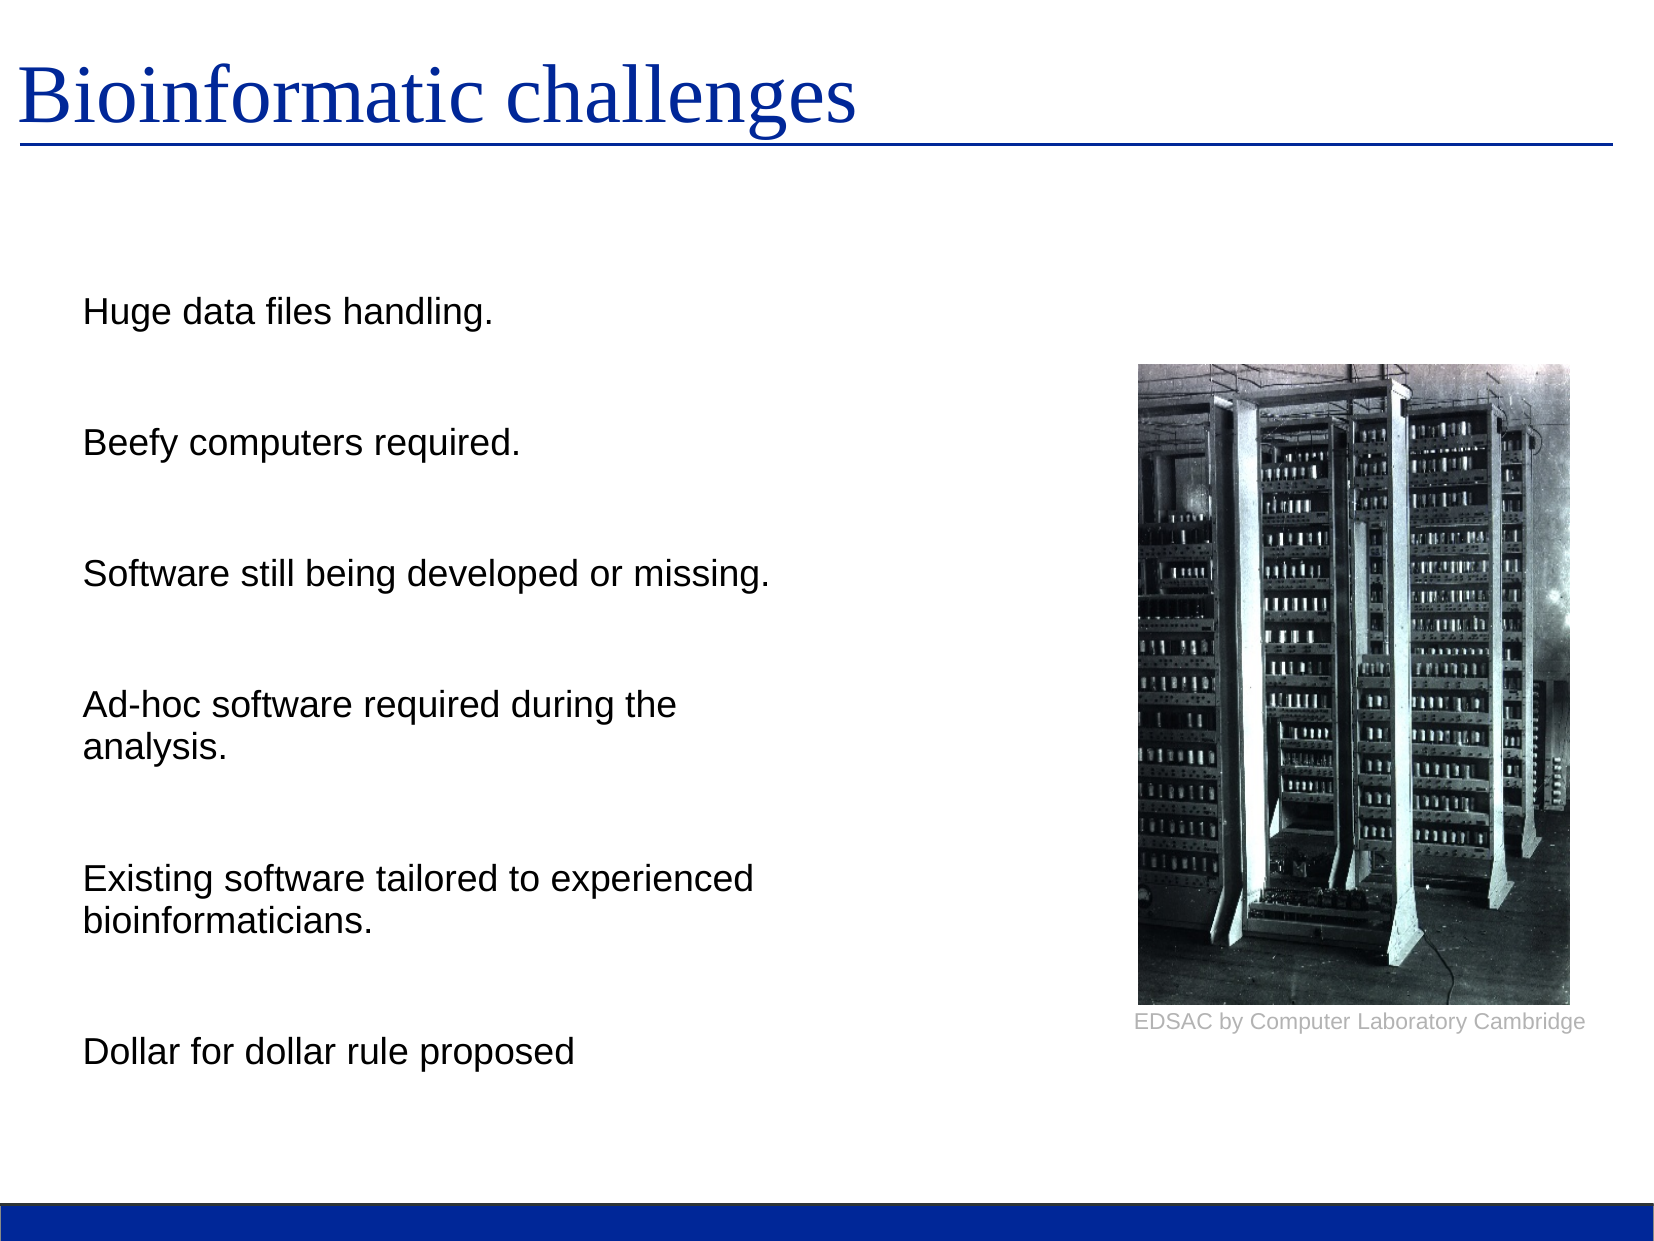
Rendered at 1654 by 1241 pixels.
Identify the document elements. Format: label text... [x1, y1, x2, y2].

text_box EDSAC by Computer Laboratory Cambridge [1119, 1001, 1601, 1078]
title Bioinformatic challenges [17, 0, 1589, 198]
picture [1138, 364, 1570, 1001]
list Huge data files handling. Beefy computers required. Software still being developed or missing. Ad-hoc software required during the analysis. Existing software tailored to experienced bioinformaticians. Dollar for dollar rule proposed [82, 290, 809, 1109]
